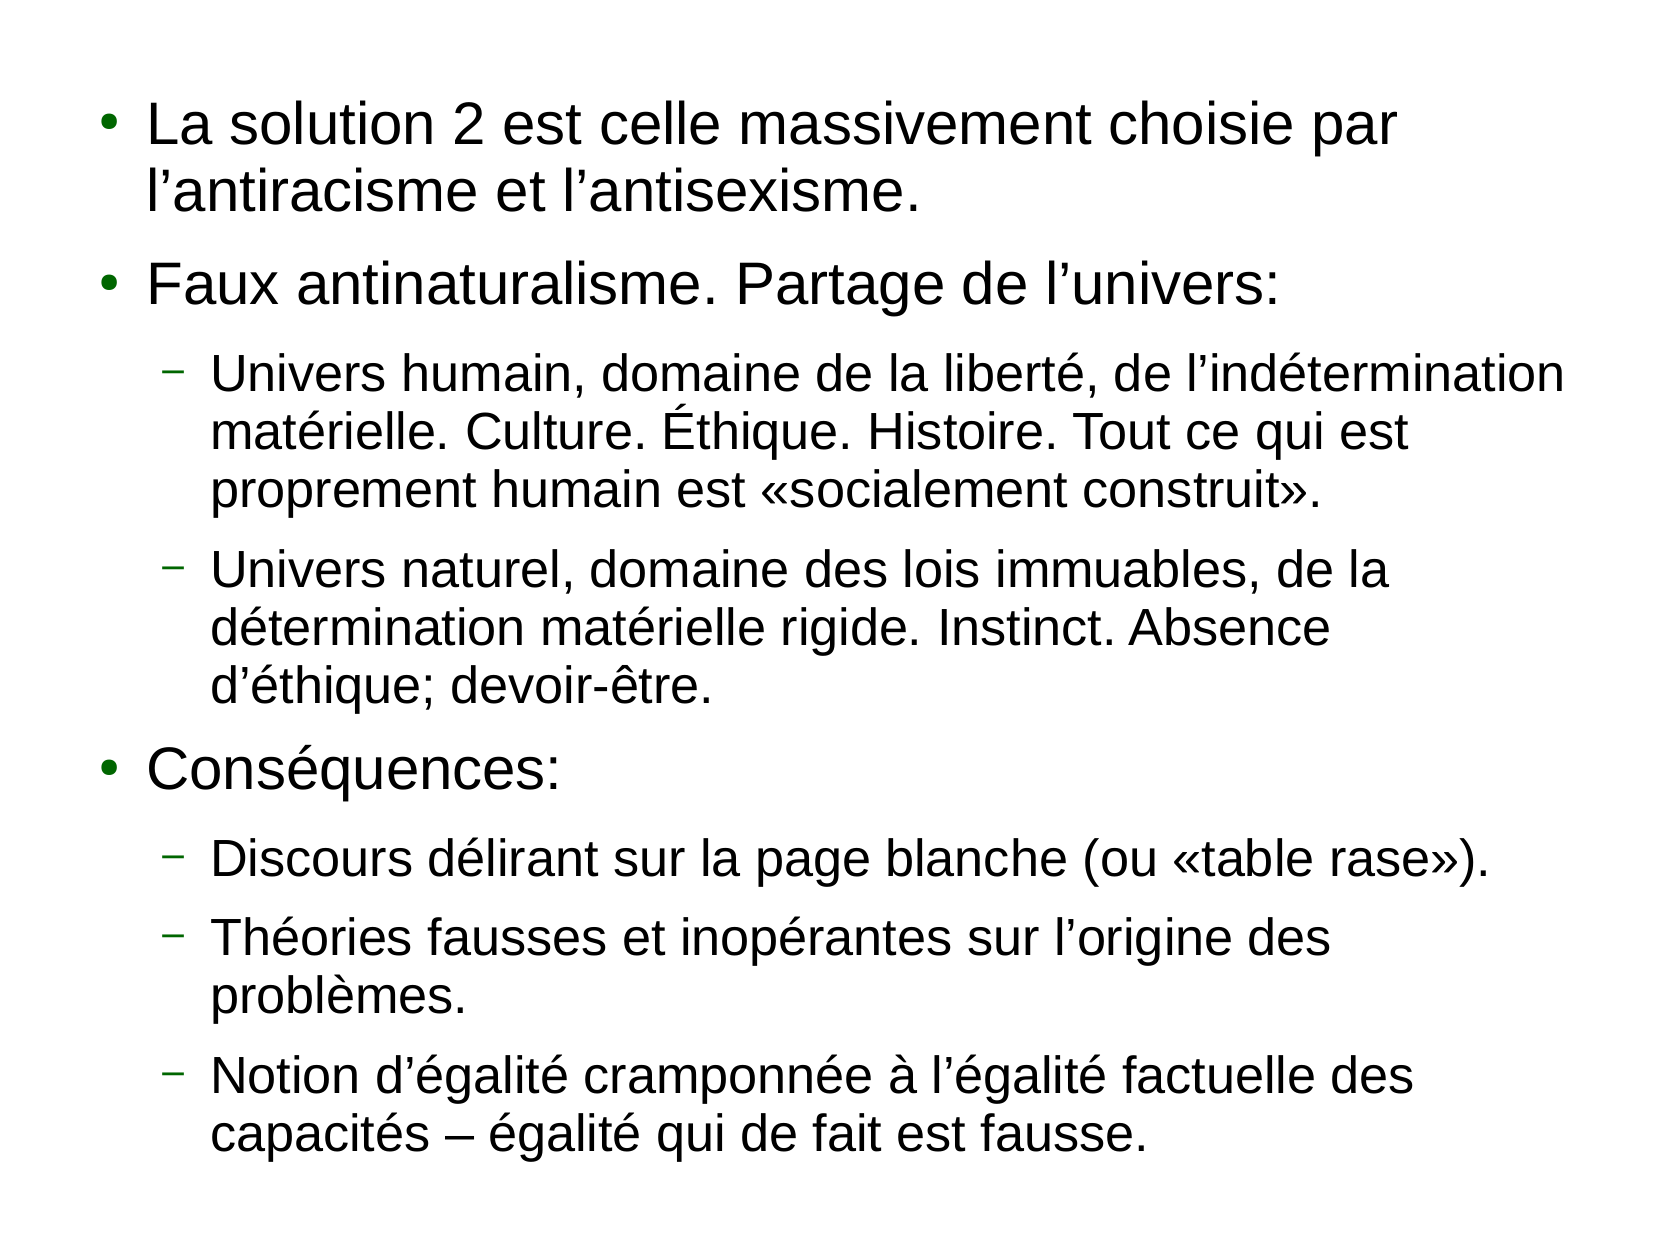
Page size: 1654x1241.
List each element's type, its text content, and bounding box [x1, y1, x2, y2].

list La solution 2 est celle massivement choisie par l’antiracisme et l’antisexisme. Faux antinaturalisme. Partage de l’univers: Univers humain, domaine de la liberté, de l’indétermination matérielle. Culture. Éthique. Histoire. Tout ce qui est proprement humain est «socialement construit». Univers naturel, domaine des lois immuables, de la détermination matérielle rigide. Instinct. Absence d’éthique; devoir-être. Conséquences: Discours délirant sur la page blanche (ou «table rase»). Théories fausses et inopérantes sur l’origine des problèmes. Notion d’égalité cramponnée à l’égalité factuelle des capacités – égalité qui de fait est fausse. [82, 90, 1571, 1186]
